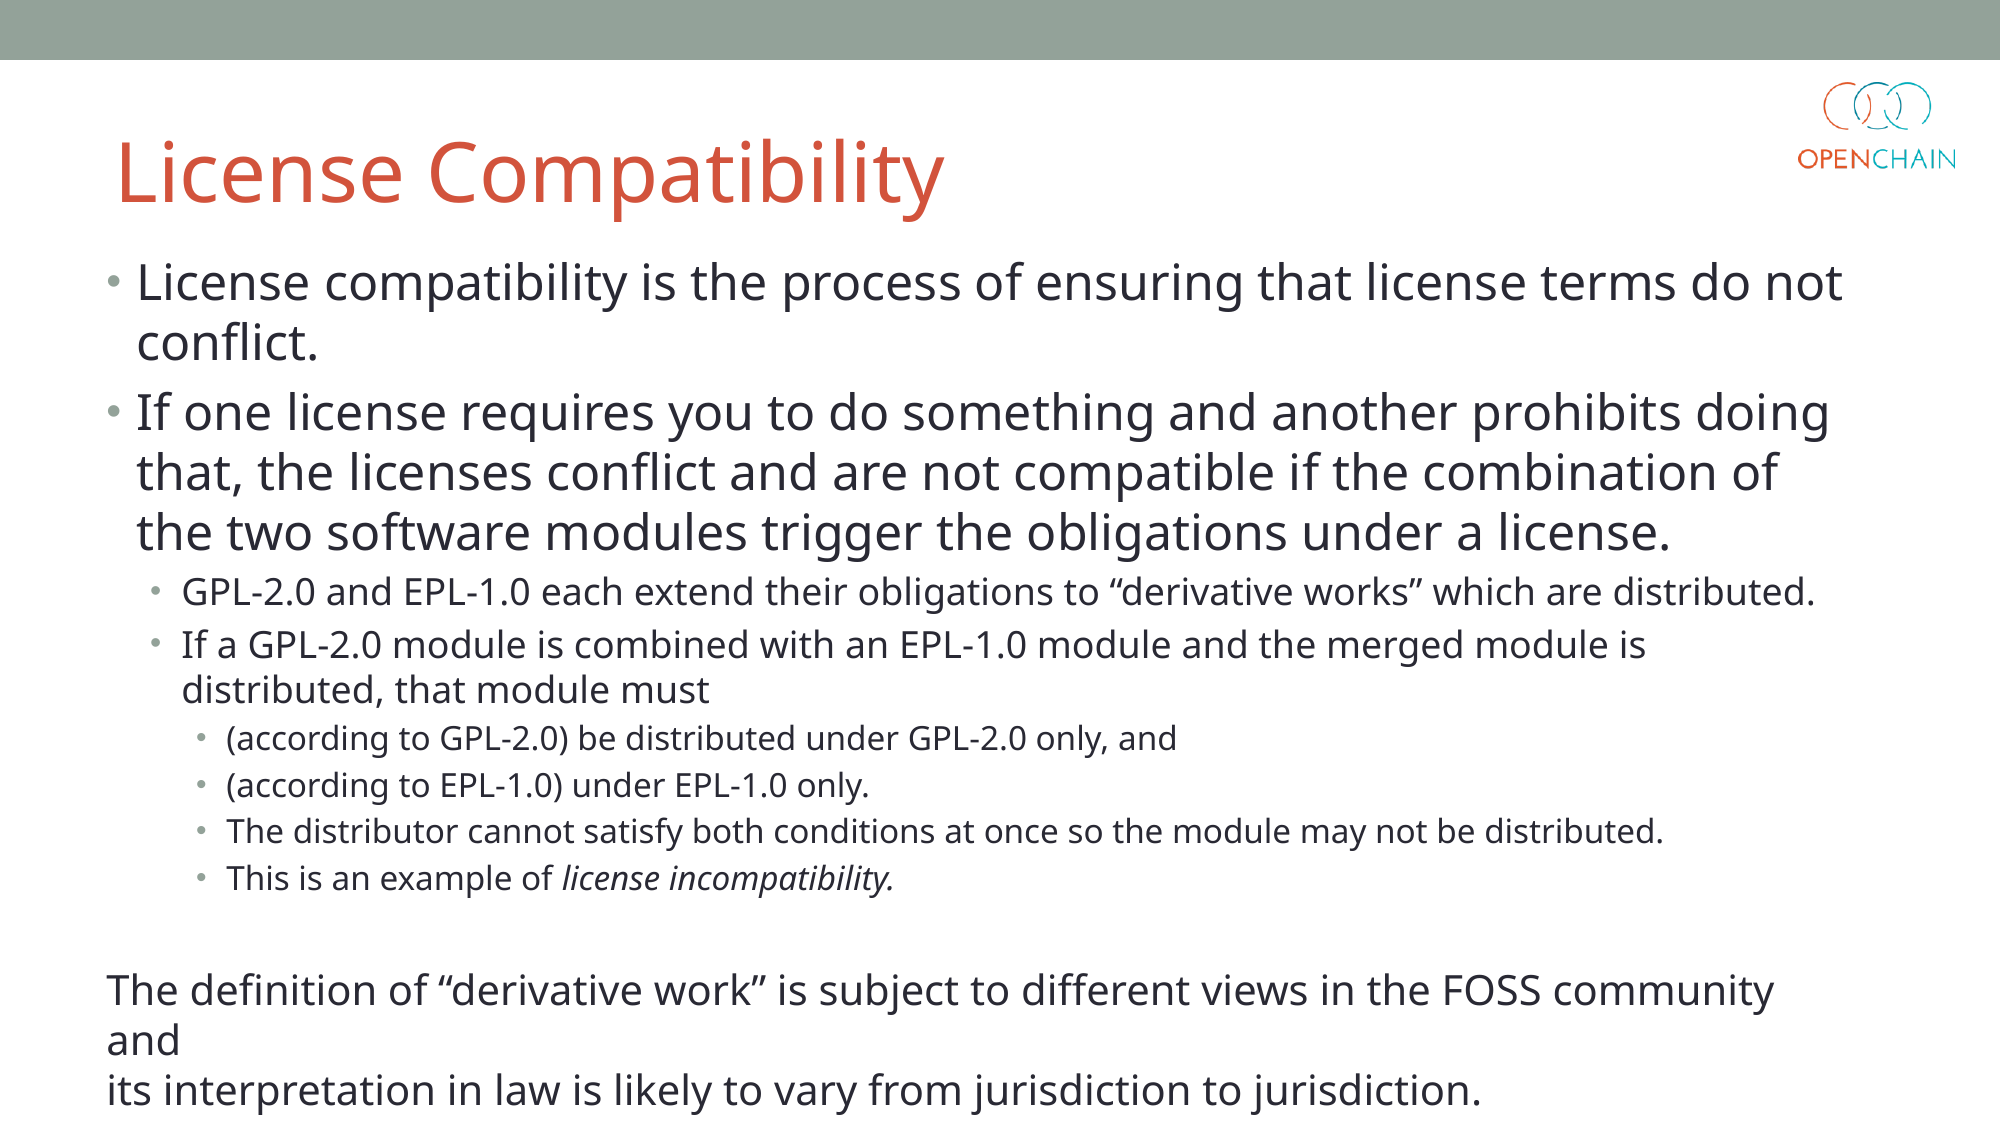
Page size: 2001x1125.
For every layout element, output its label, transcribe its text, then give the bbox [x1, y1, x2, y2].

list License compatibility is the process of ensuring that license terms do not conflict. If one license requires you to do something and another prohibits doing that, the licenses conflict and are not compatible if the combination of the two software modules trigger the obligations under a license. GPL-2.0 and EPL-1.0 each extend their obligations to “derivative works” which are distributed. If a GPL-2.0 module is combined with an EPL-1.0 module and the merged module is distributed, that module must (according to GPL-2.0) be distributed under GPL-2.0 only, and (according to EPL-1.0) under EPL-1.0 only. The distributor cannot satisfy both conditions at once so the module may not be distributed. This is an example of license incompatibility. The definition of “derivative work” is subject to different views in the FOSS community and its interpretation in law is likely to vary from jurisdiction to jurisdiction. [91, 243, 1863, 1093]
title License Compatibility [99, 87, 1900, 250]
picture [1798, 82, 1955, 169]
